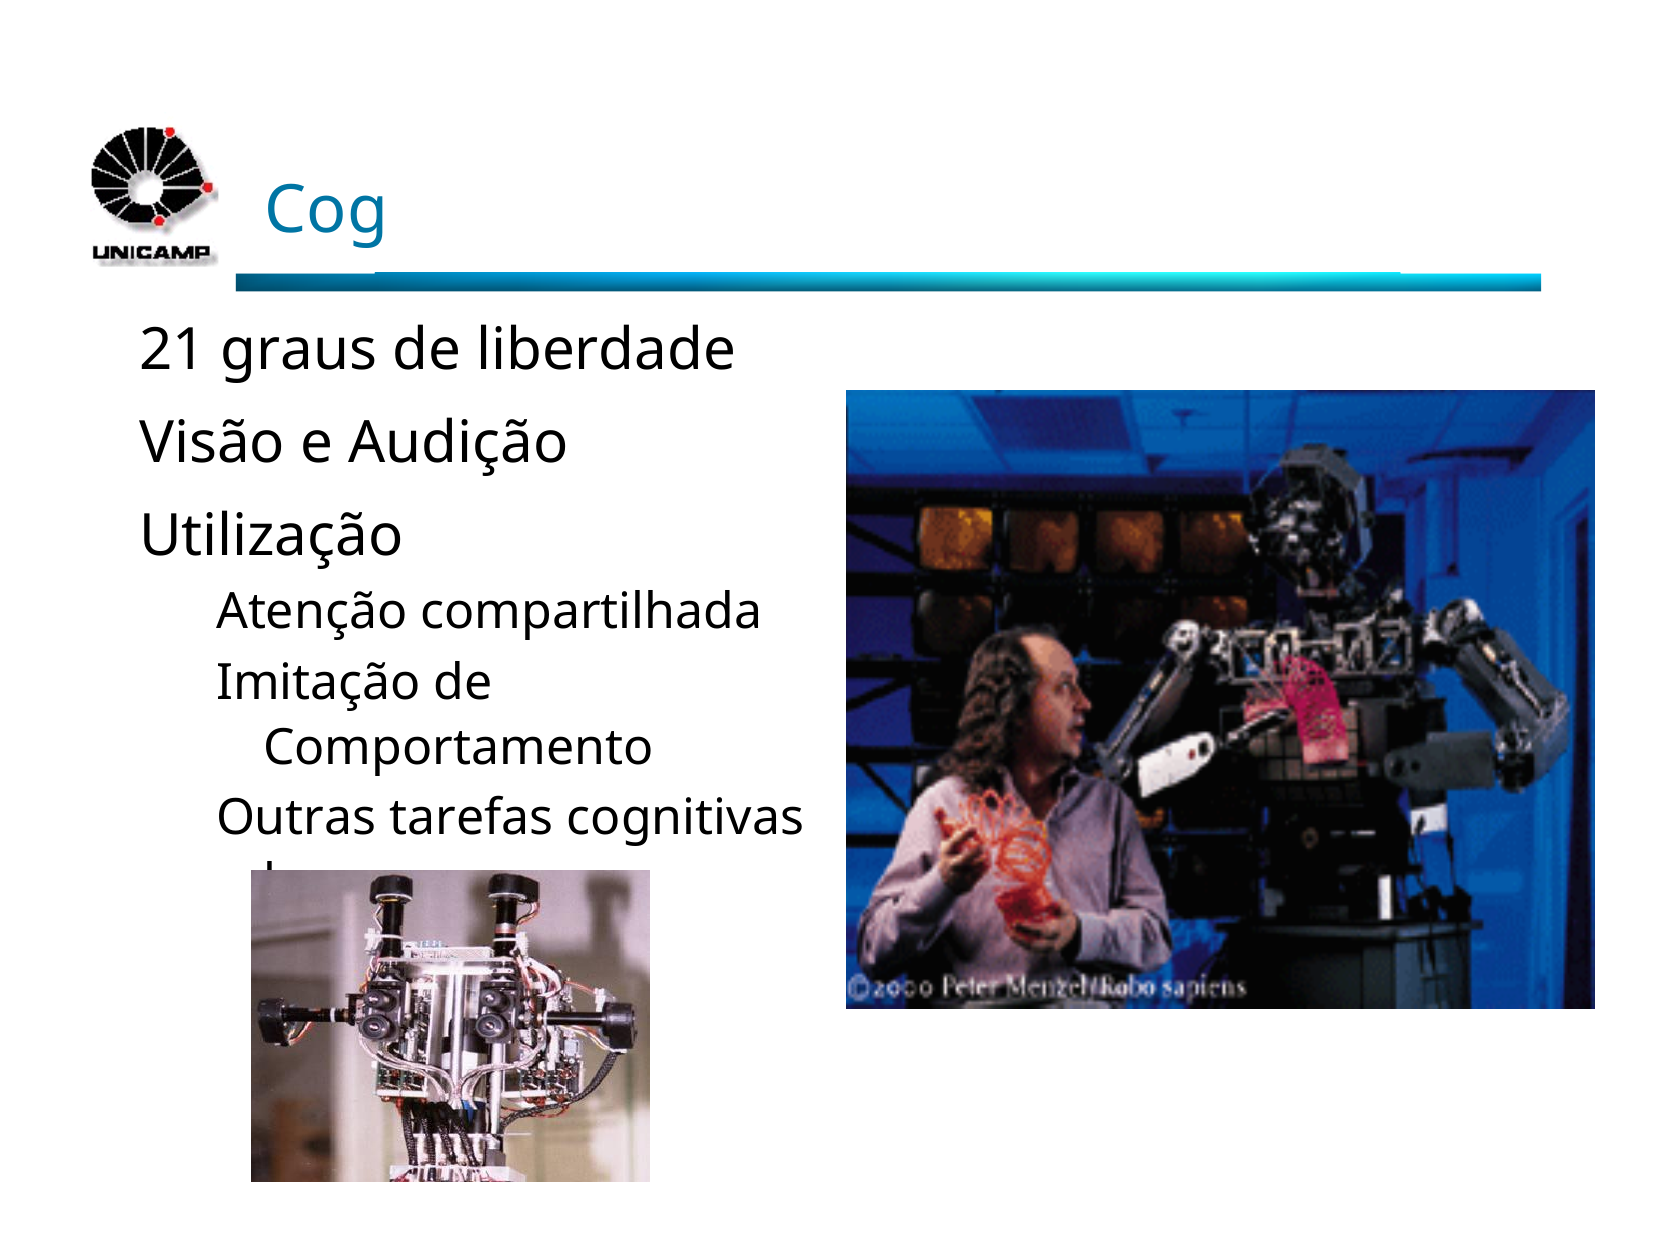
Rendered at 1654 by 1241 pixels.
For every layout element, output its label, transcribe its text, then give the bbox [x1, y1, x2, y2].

title Cog [264, 42, 1534, 250]
picture [125, 272, 1654, 295]
picture [251, 870, 650, 1182]
picture [846, 390, 1595, 1010]
list 21 graus de liberdade Visão e Audição Utilização Atenção compartilhada Imitação de Comportamento Outras tarefas cognitivas humanas [121, 309, 811, 1182]
